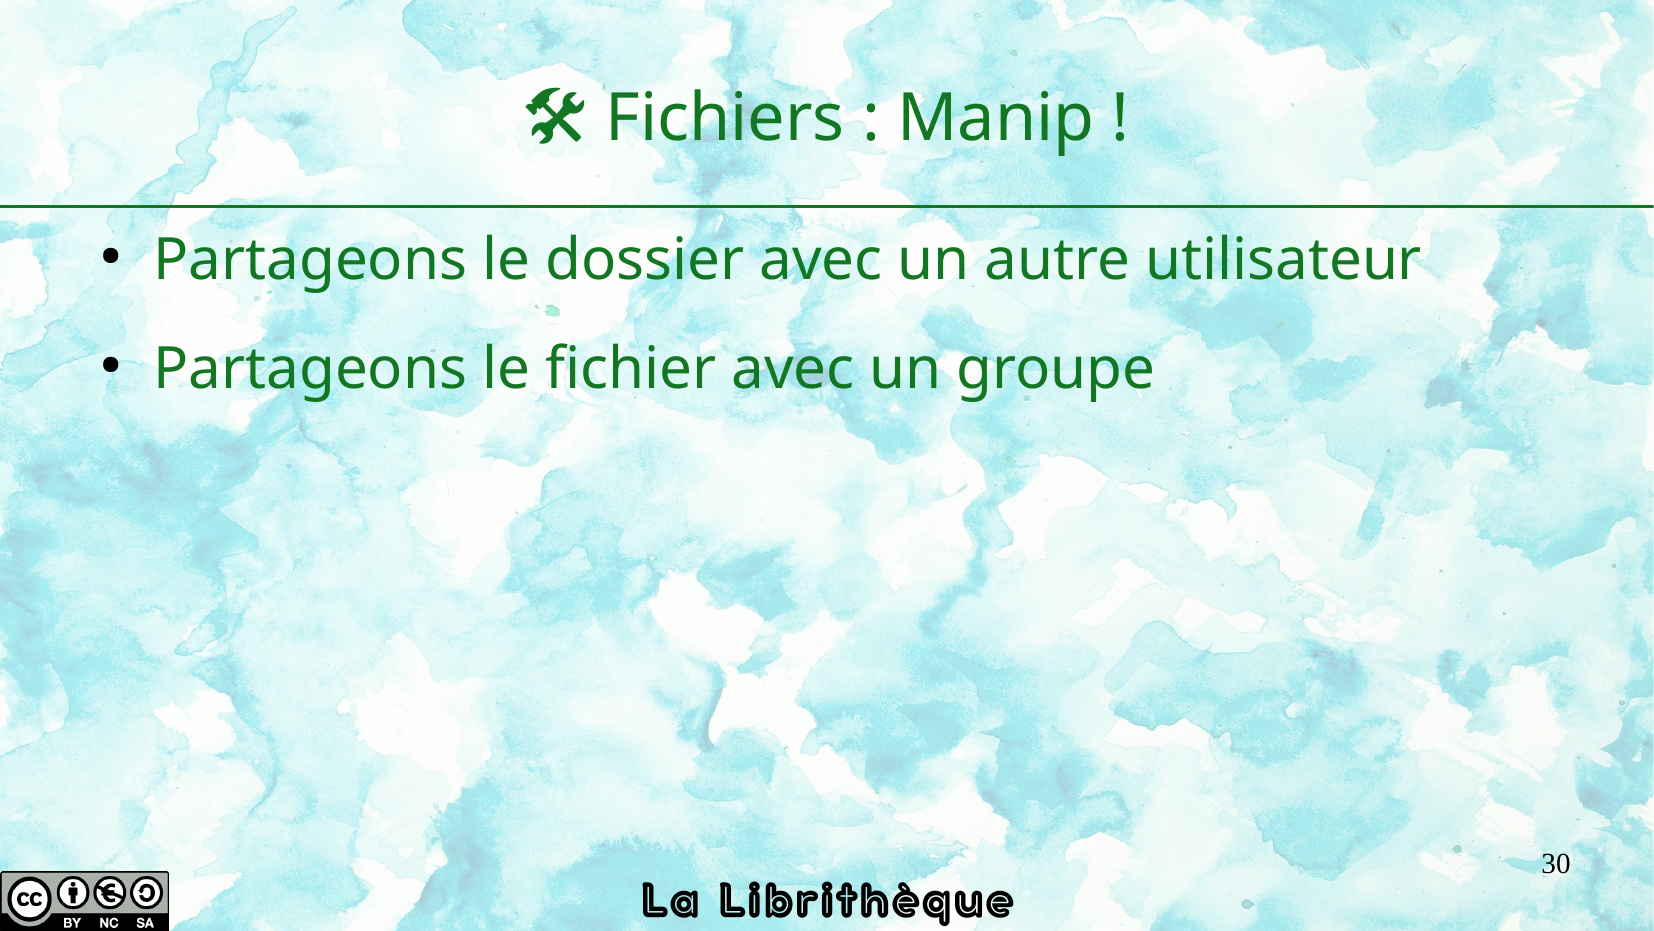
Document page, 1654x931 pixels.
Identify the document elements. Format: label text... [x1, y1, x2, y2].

picture [628, 827, 1026, 931]
list Partageons le dossier avec un autre utilisateur Partageons le fichier avec un groupe [82, 217, 1571, 827]
title 🛠 Fichiers : Manip ! [82, 37, 1571, 193]
picture [0, 871, 169, 931]
